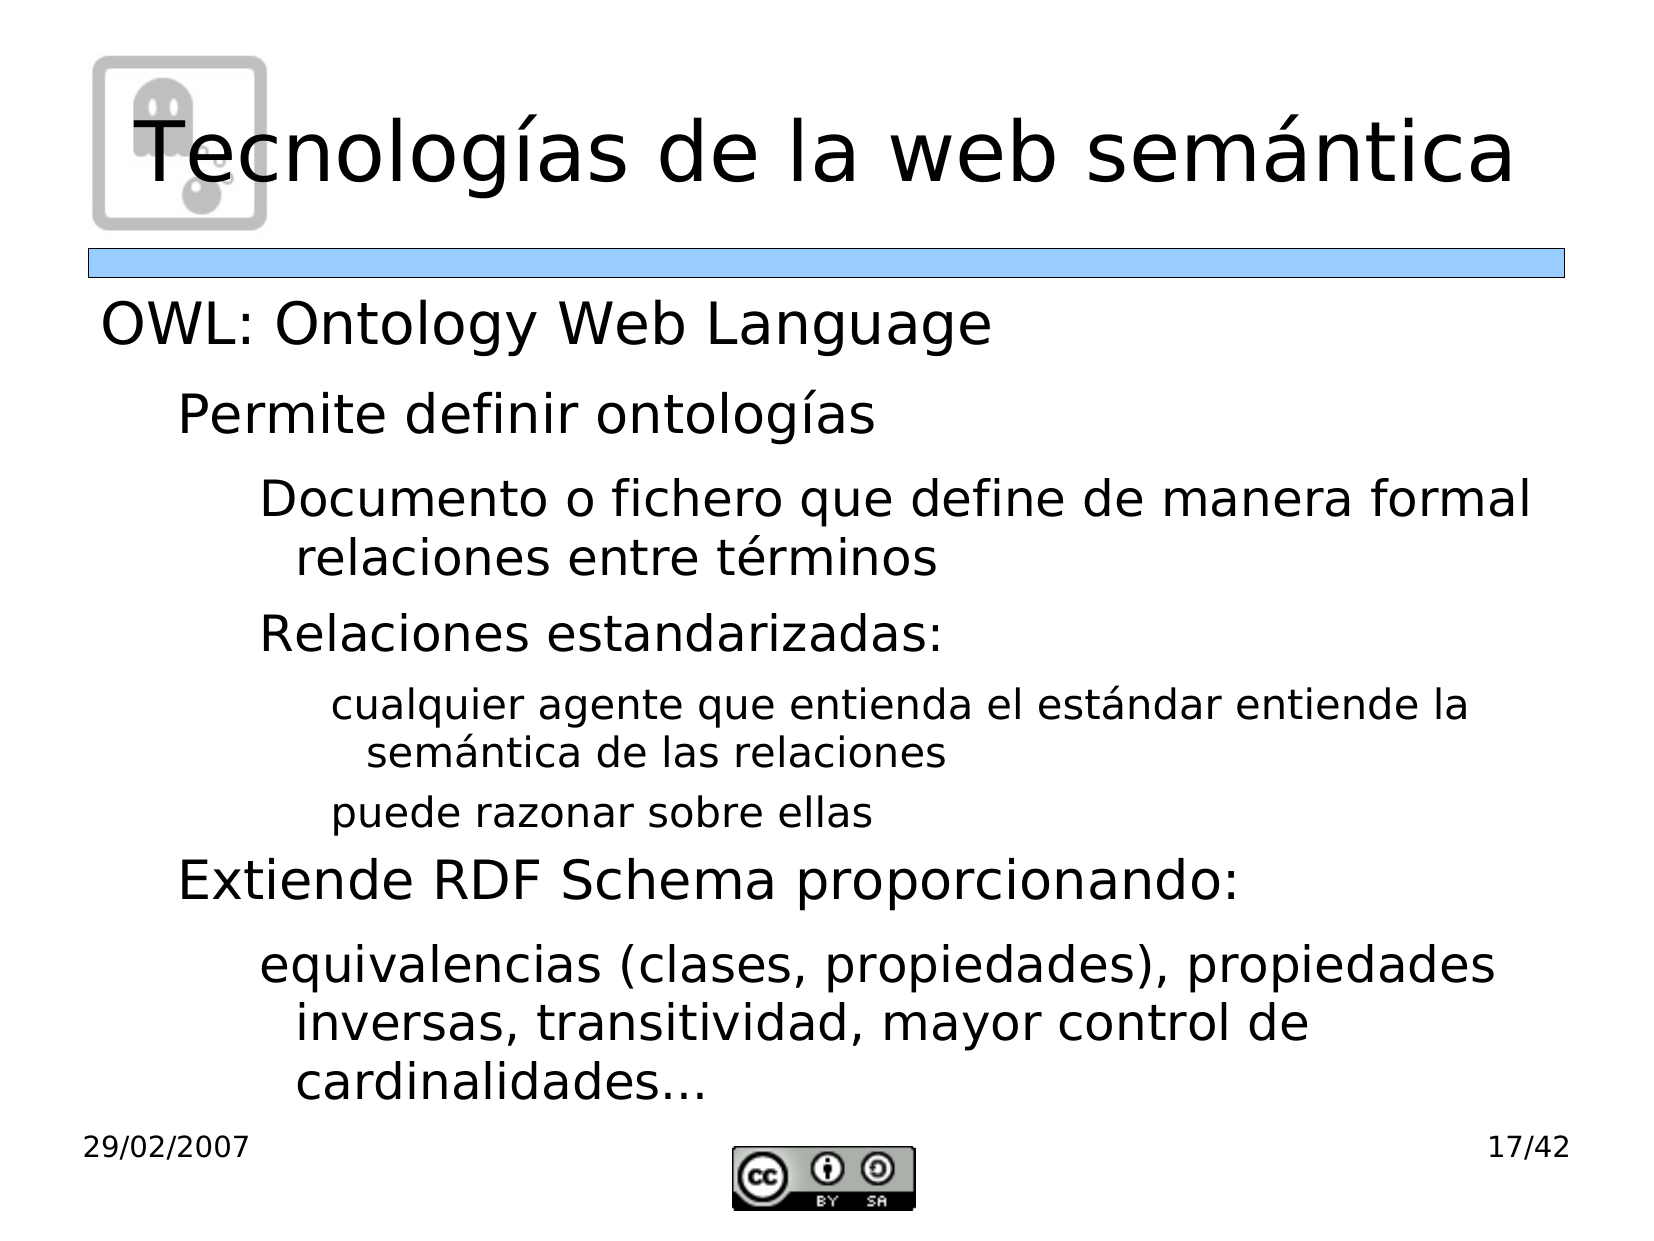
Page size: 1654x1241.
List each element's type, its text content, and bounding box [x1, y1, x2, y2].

title Tecnologías de la web semántica [82, 56, 1571, 250]
picture [732, 1146, 916, 1211]
list OWL: Ontology Web Language Permite definir ontologías Documento o fichero que define de manera formal relaciones entre términos Relaciones estandarizadas: cualquier agente que entienda el estándar entiende la semántica de las relaciones puede razonar sobre ellas Extiende RDF Schema proporcionando: equivalencias (clases, propiedades), propiedades inversas, transitividad, mayor control de cardinalidades... [82, 290, 1571, 1111]
